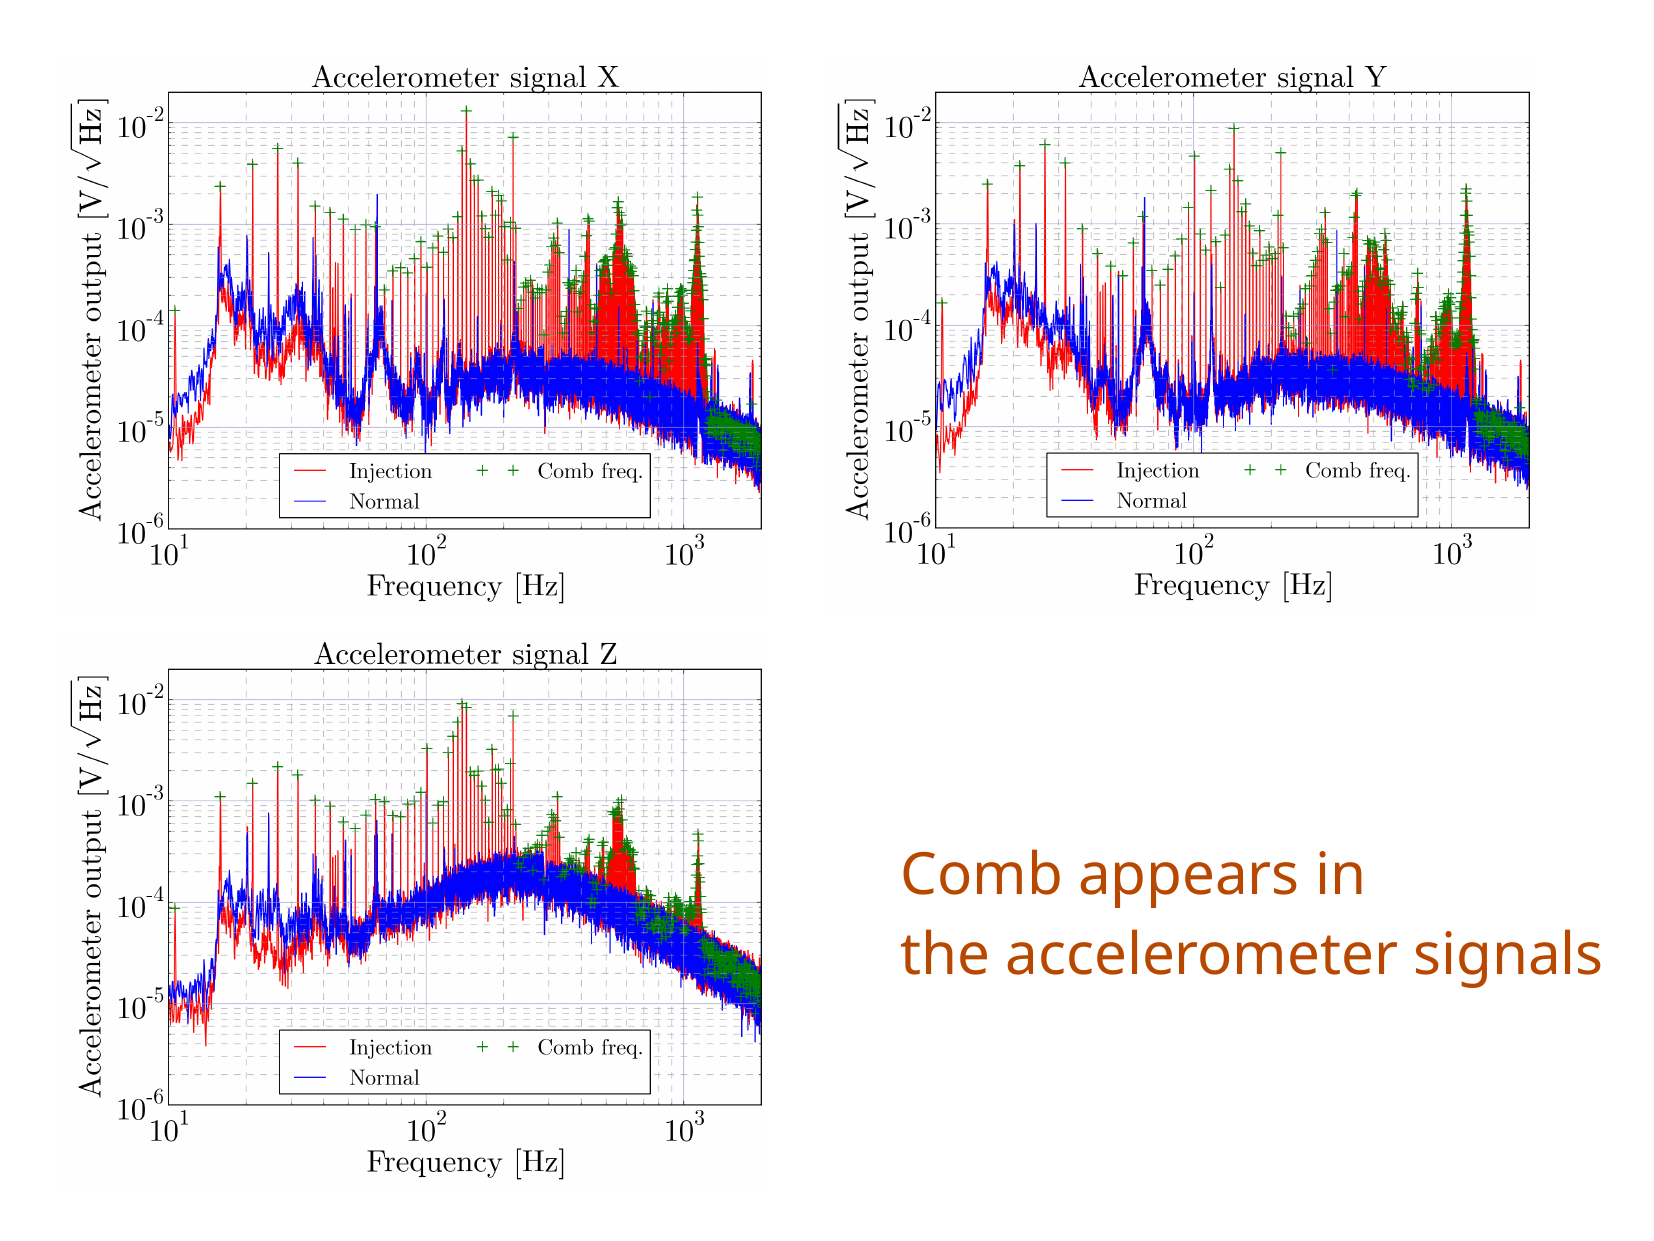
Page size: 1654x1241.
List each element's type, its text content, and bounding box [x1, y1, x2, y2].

picture [826, 58, 1536, 611]
text_box Comb appears in the accelerometer signals [885, 825, 1558, 981]
picture [59, 635, 768, 1188]
picture [59, 58, 768, 611]
